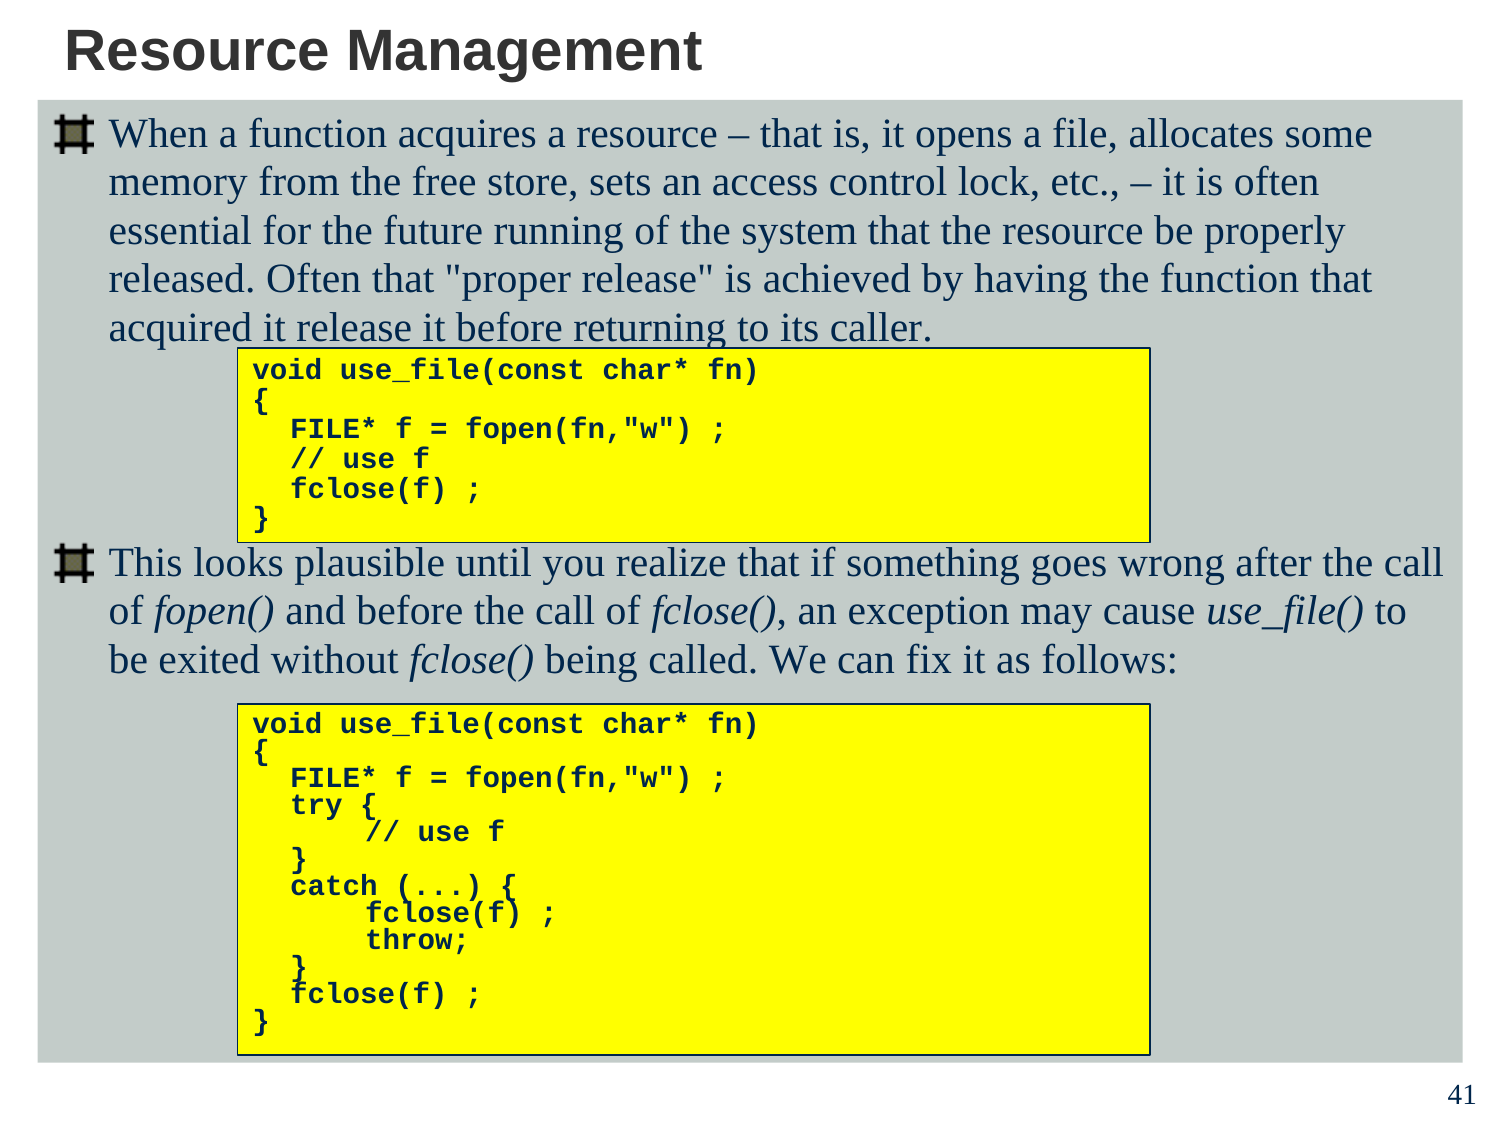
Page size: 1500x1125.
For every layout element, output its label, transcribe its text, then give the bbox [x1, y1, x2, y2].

list When a function acquires a resource – that is, it opens a file, allocates some memory from the free store, sets an access control lock, etc., – it is often essential for the future running of the system that the resource be properly released. Often that "proper release" is achieved by having the function that acquired it release it before returning to its caller. This looks plausible until you realize that if something goes wrong after the call of fopen() and before the call of fclose(), an exception may cause use_file() to be exited without fclose() being called. We can fix it as follows: [37, 99, 1463, 1063]
text_box void use_file(const char* fn) { FILE* f = fopen(fn,"w") ; try { // use f } catch (...) { fclose(f) ; throw; } fclose(f) ; } [237, 703, 1150, 1060]
title Resource Management [50, 0, 1450, 91]
text_box void use_file(const char* fn) { FILE* f = fopen(fn,"w") ; // use f fclose(f) ; } [237, 347, 1150, 548]
